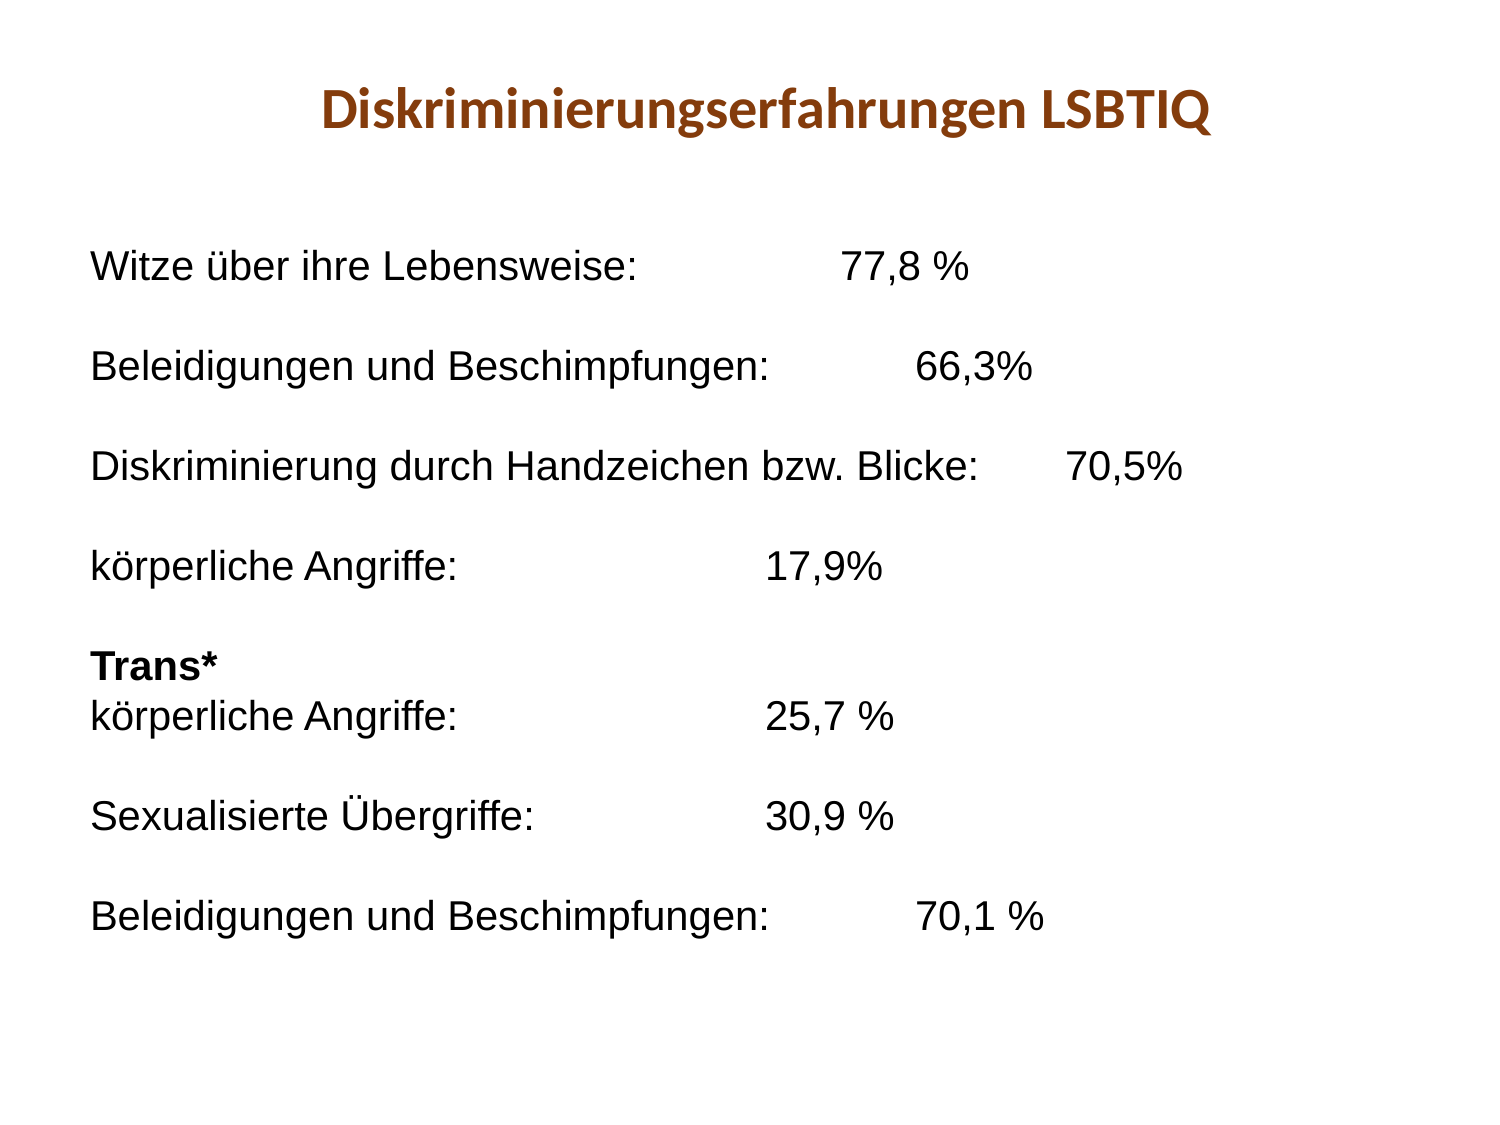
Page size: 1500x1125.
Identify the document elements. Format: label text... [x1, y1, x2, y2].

text_box Diskriminierungserfahrungen LSBTIQ [91, 54, 1442, 163]
text_box Witze über ihre Lebensweise: 77,8 % Beleidigungen und Beschimpfungen: 66,3% Diskriminierung durch Handzeichen bzw. Blicke: 70,5% körperliche Angriffe: 17,9% Trans* körperliche Angriffe: 25,7 % Sexualisierte Übergriffe: 30,9 % Beleidigungen und Beschimpfungen: 70,1 % [75, 137, 1425, 1009]
